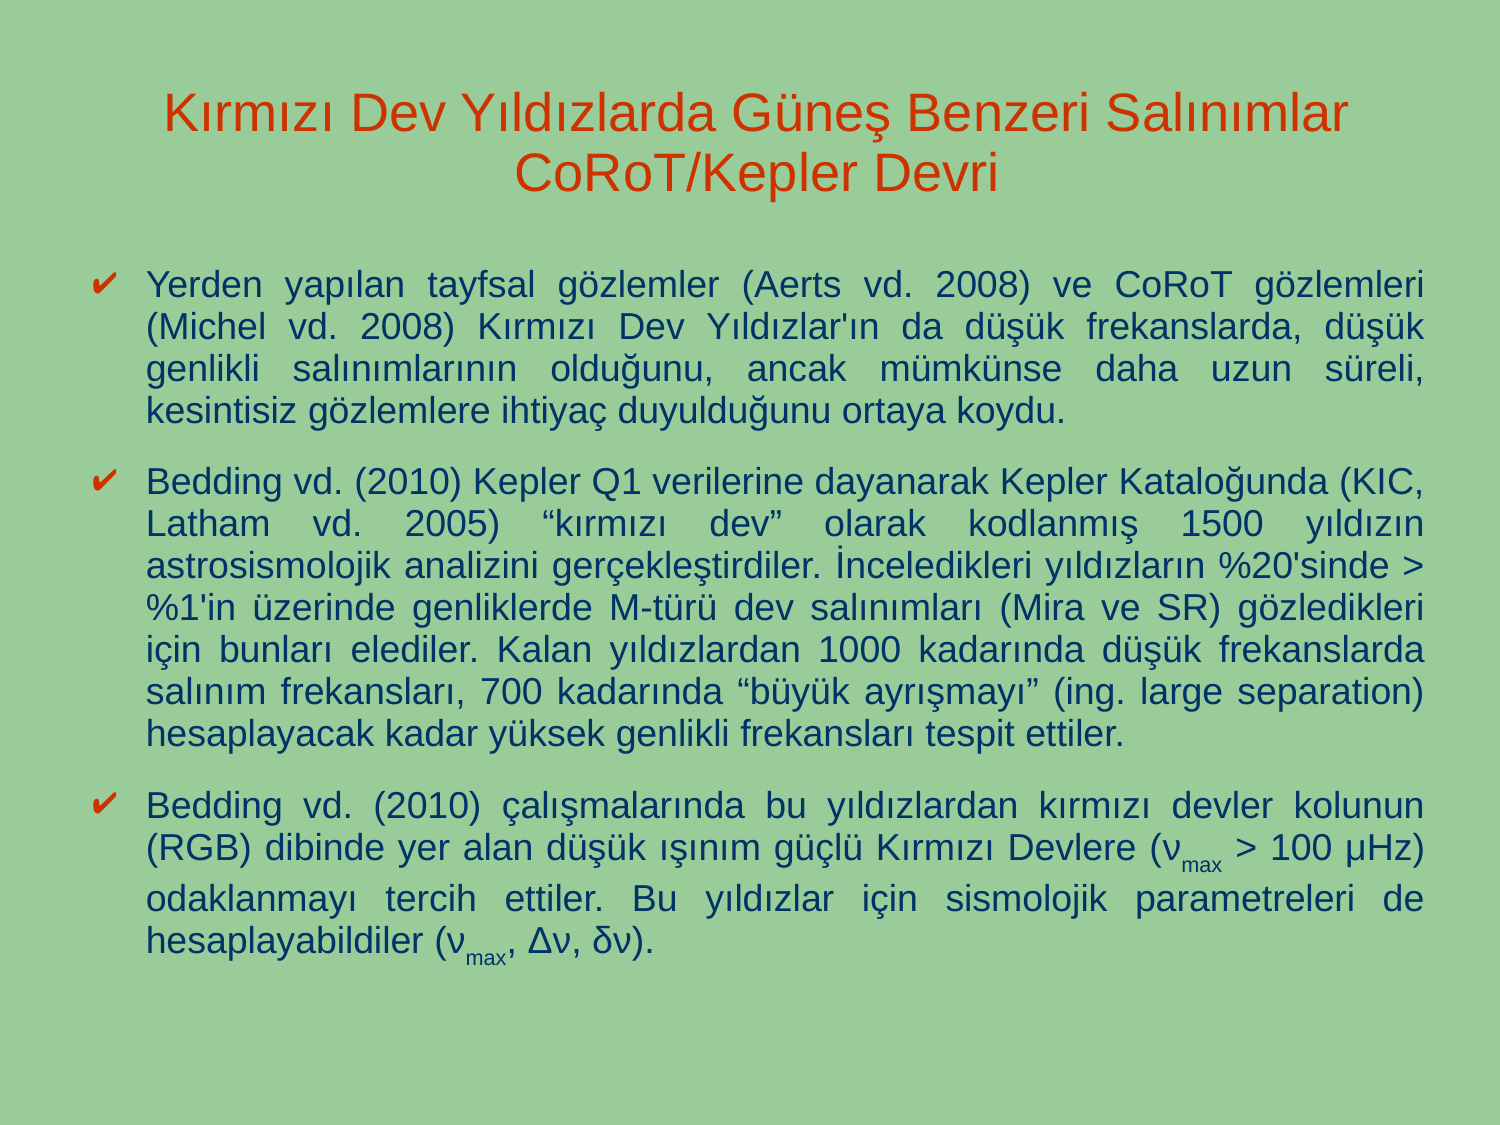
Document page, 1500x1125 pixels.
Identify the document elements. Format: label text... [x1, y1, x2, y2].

title Kırmızı Dev Yıldızlarda Güneş Benzeri Salınımlar CoRoT/Kepler Devri [120, 22, 1395, 263]
list Yerden yapılan tayfsal gözlemler (Aerts vd. 2008) ve CoRoT gözlemleri (Michel vd. 2008) Kırmızı Dev Yıldızlar'ın da düşük frekanslarda, düşük genlikli salınımlarının olduğunu, ancak mümkünse daha uzun süreli, kesintisiz gözlemlere ihtiyaç duyulduğunu ortaya koydu. Bedding vd. (2010) Kepler Q1 verilerine dayanarak Kepler Kataloğunda (KIC, Latham vd. 2005) “kırmızı dev” olarak kodlanmış 1500 yıldızın astrosismolojik analizini gerçekleştirdiler. İnceledikleri yıldızların %20'sinde > %1'in üzerinde genliklerde M-türü dev salınımları (Mira ve SR) gözledikleri için bunları elediler. Kalan yıldızlardan 1000 kadarında düşük frekanslarda salınım frekansları, 700 kadarında “büyük ayrışmayı” (ing. large separation) hesaplayacak kadar yüksek genlikli frekansları tespit ettiler. Bedding vd. (2010) çalışmalarında bu yıldızlardan kırmızı devler kolunun (RGB) dibinde yer alan düşük ışınım güçlü Kırmızı Devlere (νmax > 100 μHz) odaklanmayı tercih ettiler. Bu yıldızlar için sismolojik parametreleri de hesaplayabildiler (νmax, Δν, δν). [75, 263, 1425, 1006]
